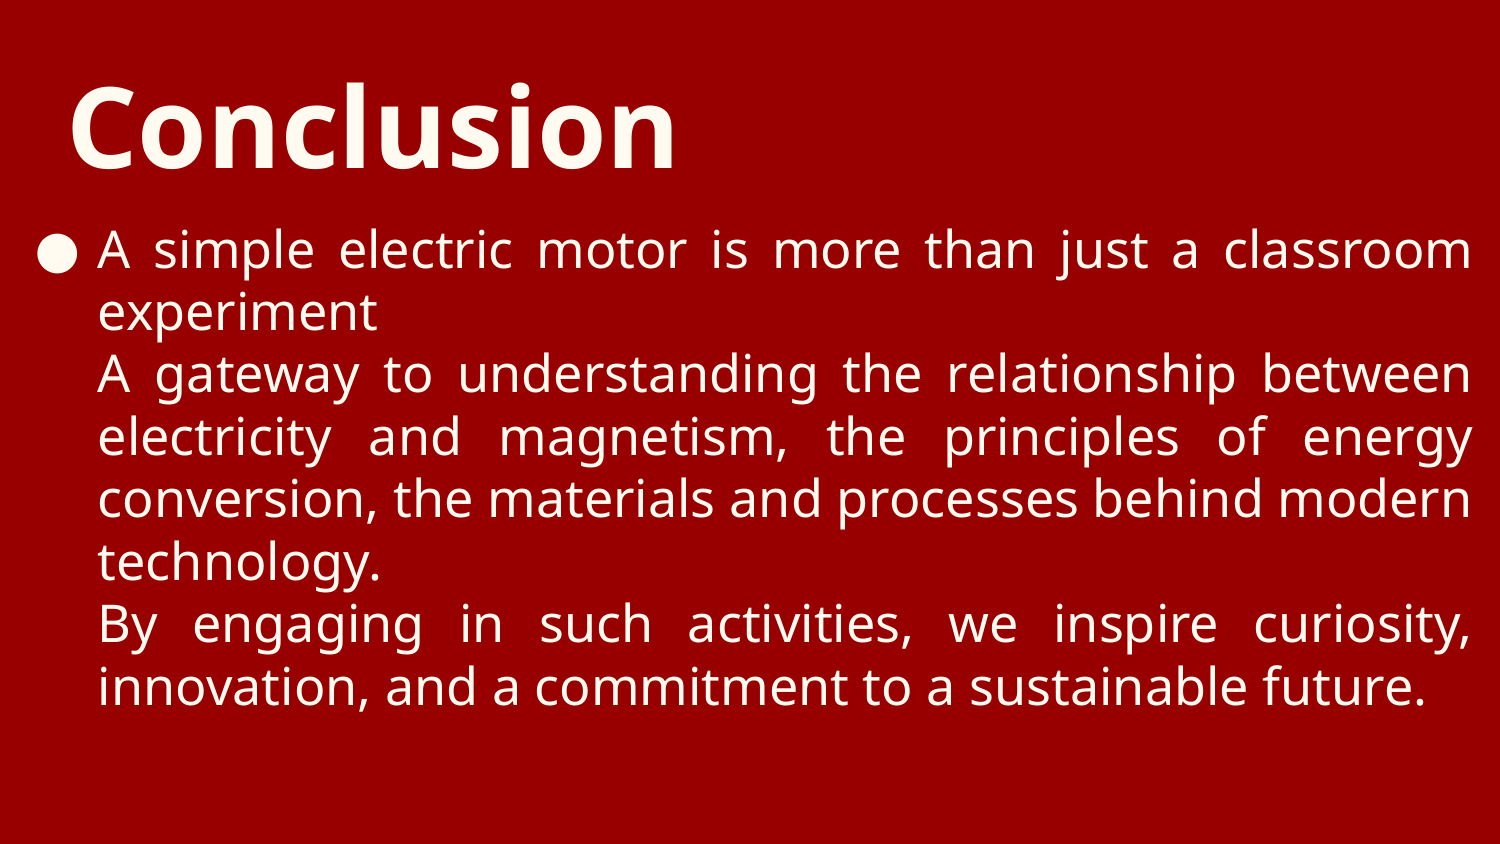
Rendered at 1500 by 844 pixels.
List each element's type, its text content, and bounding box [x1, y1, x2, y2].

title A simple electric motor is more than just a classroom experiment A gateway to understanding the relationship between electricity and magnetism, the principles of energy conversion, the materials and processes behind modern technology. By engaging in such activities, we inspire curiosity, innovation, and a commitment to a sustainable future. [7, 144, 1490, 788]
title Conclusion [51, 72, 1449, 174]
